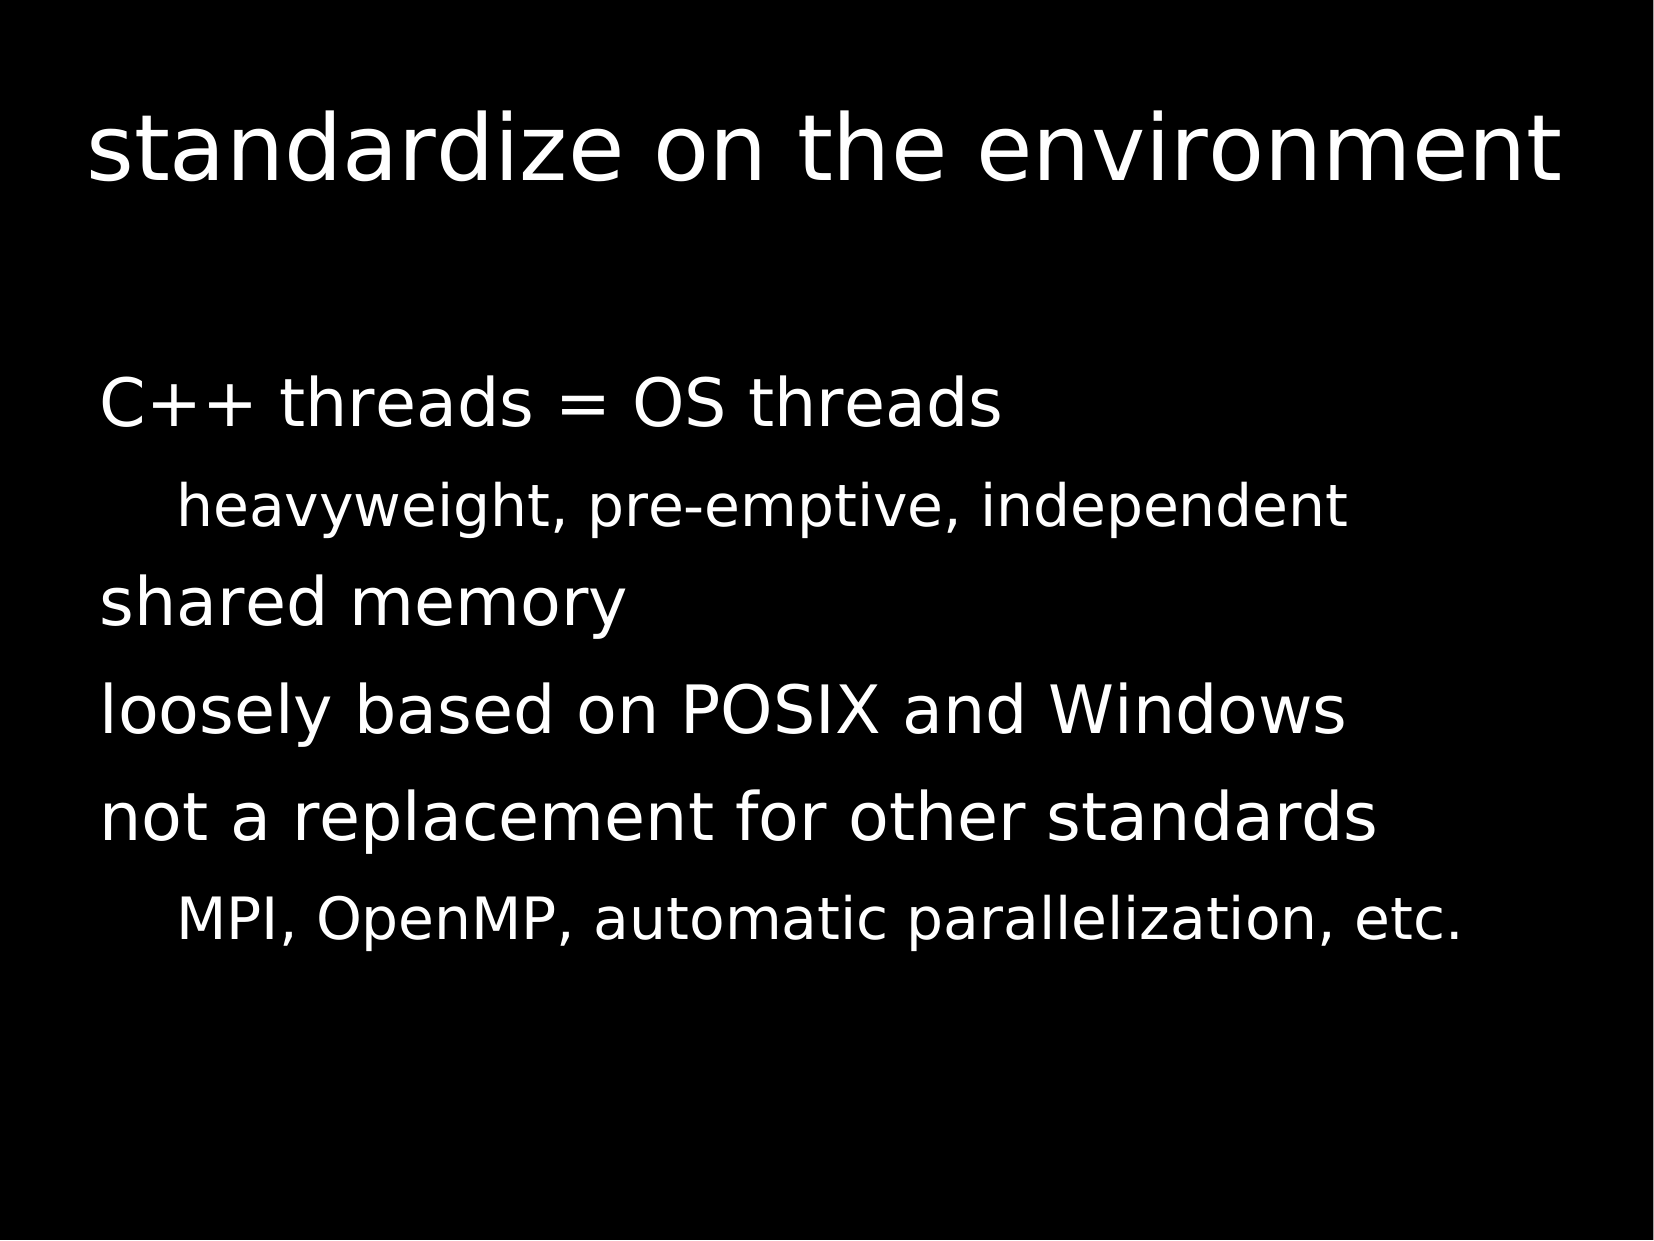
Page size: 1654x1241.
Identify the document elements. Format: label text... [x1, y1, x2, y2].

list C++ threads = OS threads heavyweight, pre-emptive, independent shared memory loosely based on POSIX and Windows not a replacement for other standards MPI, OpenMP, automatic parallelization, etc. [82, 257, 1570, 1076]
title standardize on the environment [82, 46, 1570, 257]
